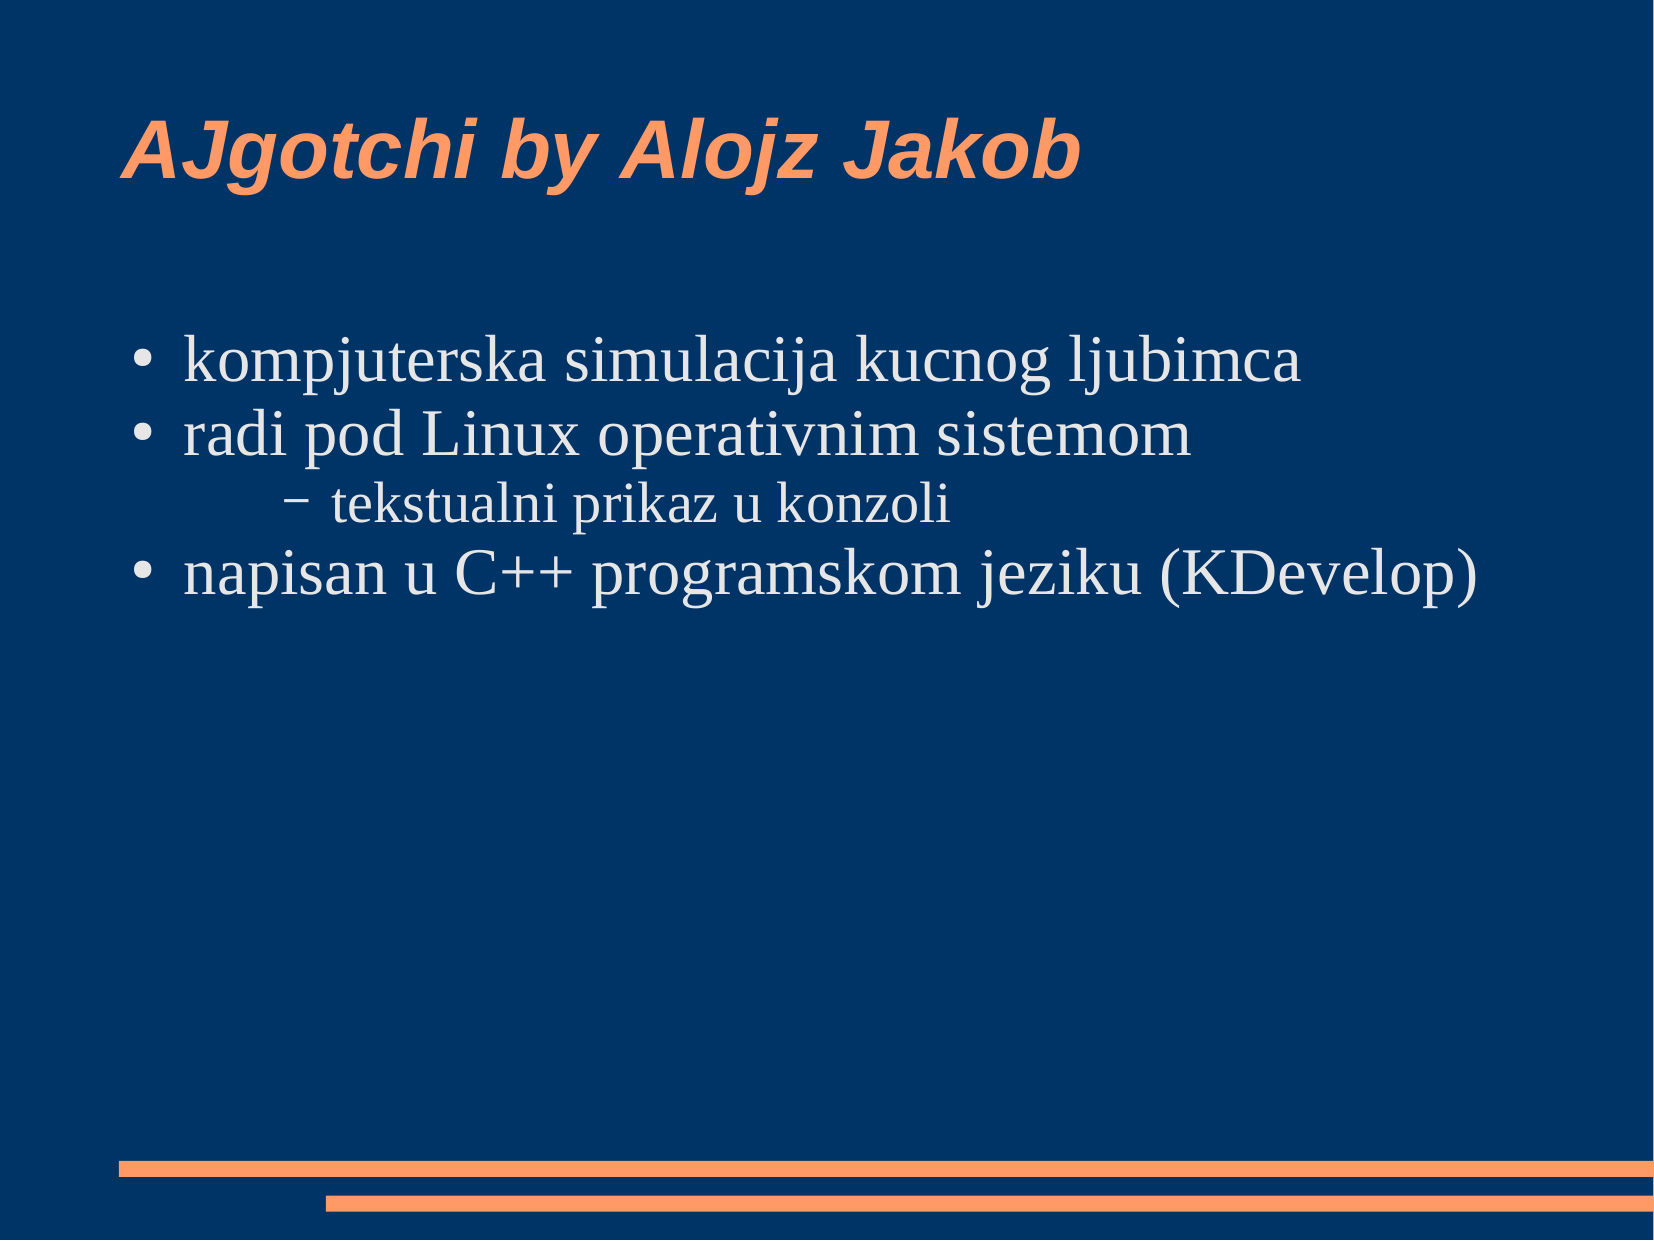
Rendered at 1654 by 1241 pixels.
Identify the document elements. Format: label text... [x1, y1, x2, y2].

list kompjuterska simulacija kucnog ljubimca radi pod Linux operativnim sistemom tekstualni prikaz u konzoli napisan u C++ programskom jeziku (KDevelop) [121, 322, 1561, 1132]
title AJgotchi by Alojz Jakob [121, 46, 1534, 254]
